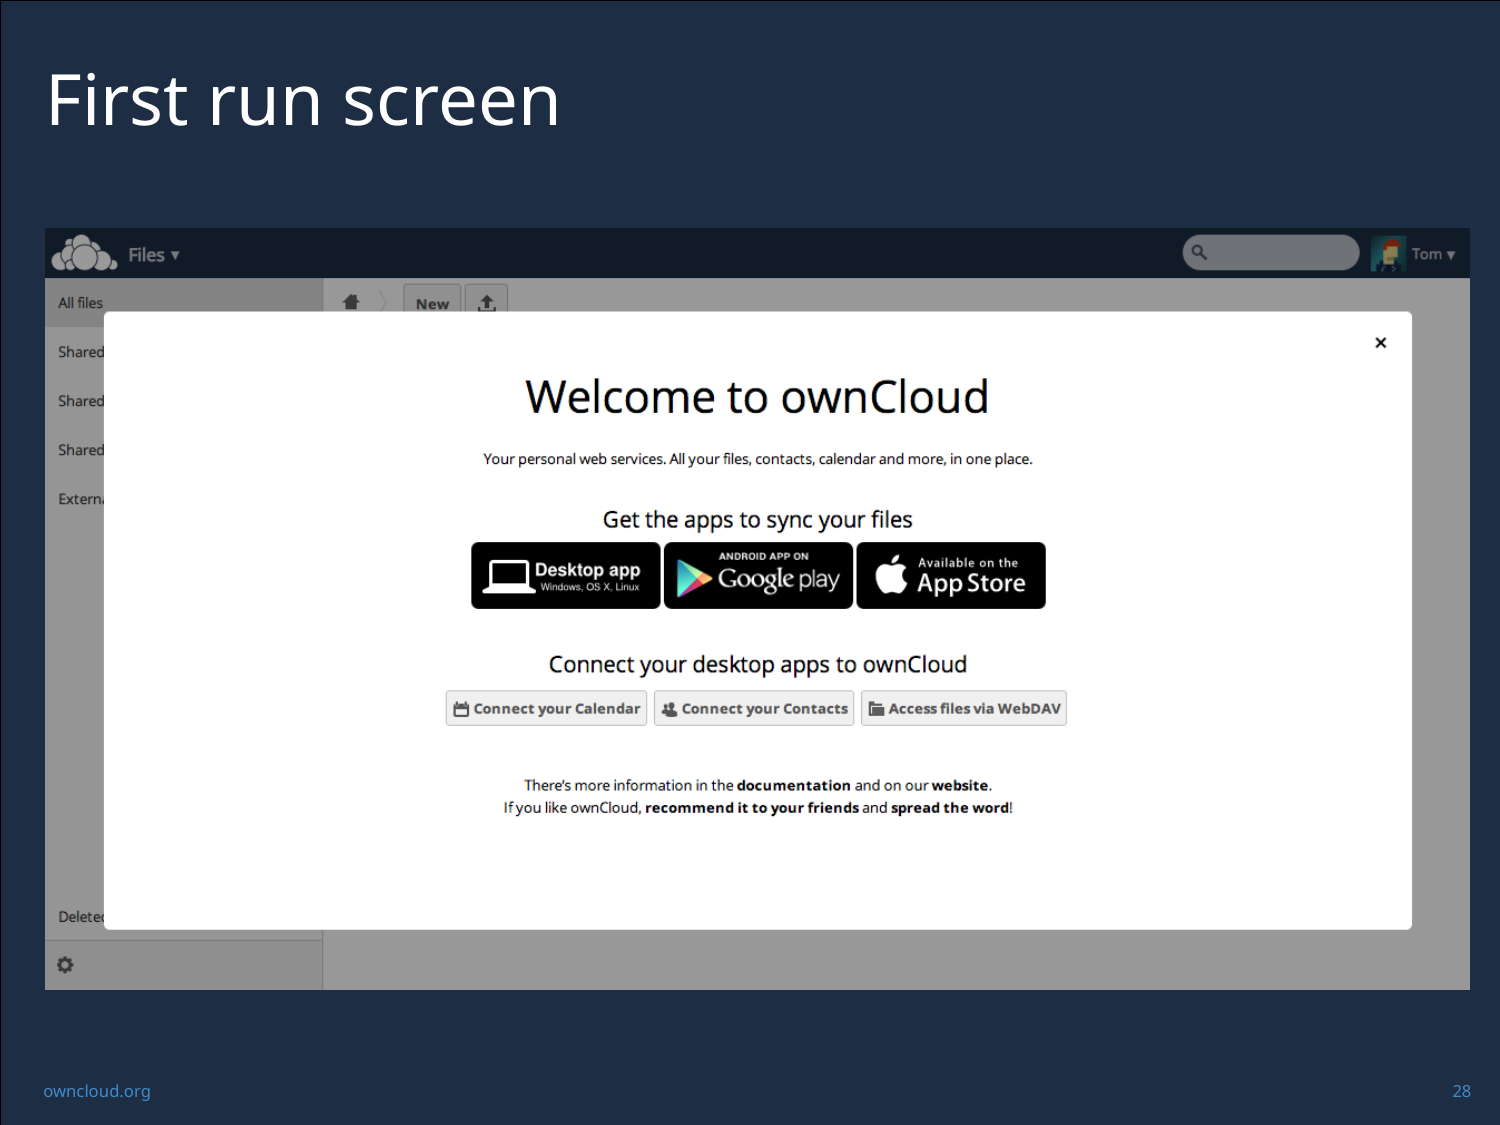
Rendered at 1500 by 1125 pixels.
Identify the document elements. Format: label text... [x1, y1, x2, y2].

picture [45, 228, 1470, 991]
title First run screen [45, 3, 1396, 192]
